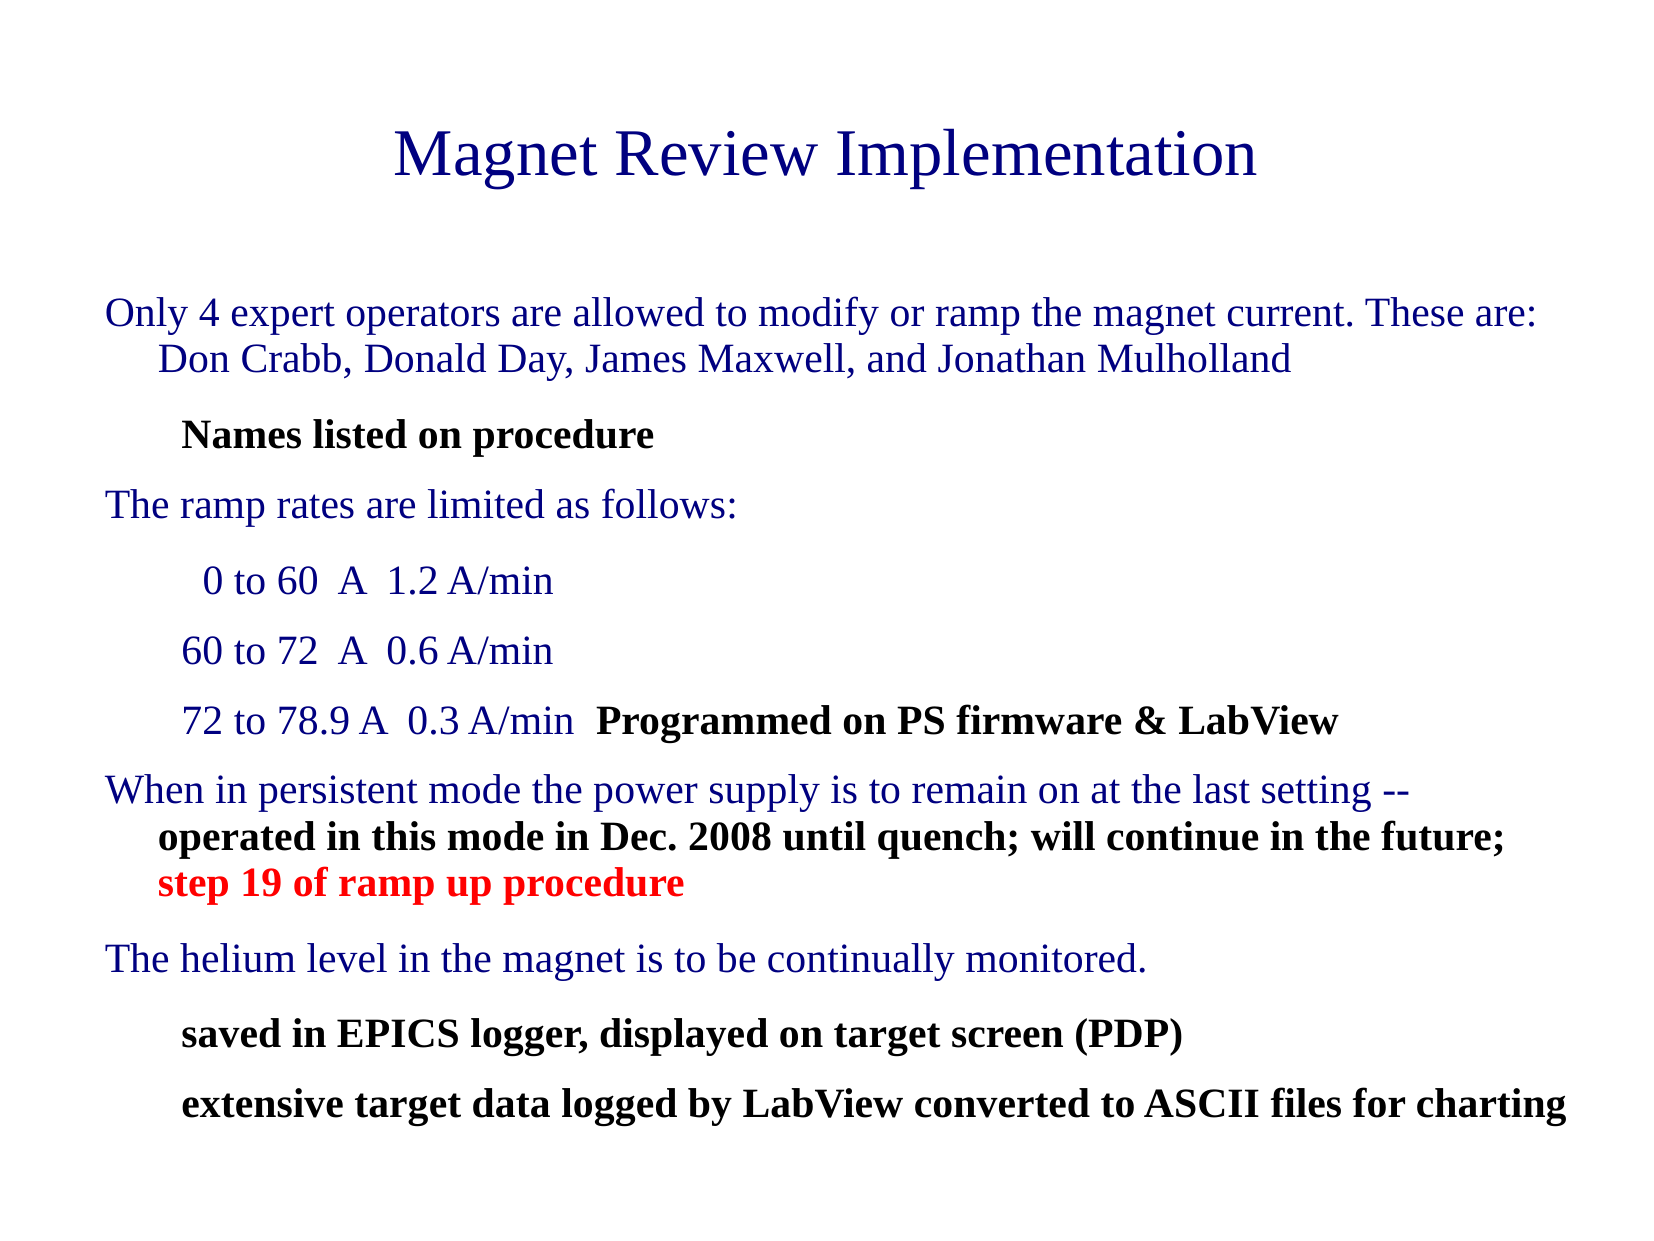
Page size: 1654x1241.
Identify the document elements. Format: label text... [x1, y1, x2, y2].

title Magnet Review Implementation [82, 49, 1571, 257]
list Only 4 expert operators are allowed to modify or ramp the magnet current. These are: Don Crabb, Donald Day, James Maxwell, and Jonathan Mulholland Names listed on procedure The ramp rates are limited as follows: 0 to 60 A 1.2 A/min 60 to 72 A 0.6 A/min 72 to 78.9 A 0.3 A/min Programmed on PS firmware & LabView When in persistent mode the power supply is to remain on at the last setting -- operated in this mode in Dec. 2008 until quench; will continue in the future; step 19 of ramp up procedure The helium level in the magnet is to be continually monitored. saved in EPICS logger, displayed on target screen (PDP) extensive target data logged by LabView converted to ASCII files for charting [86, 289, 1576, 1187]
